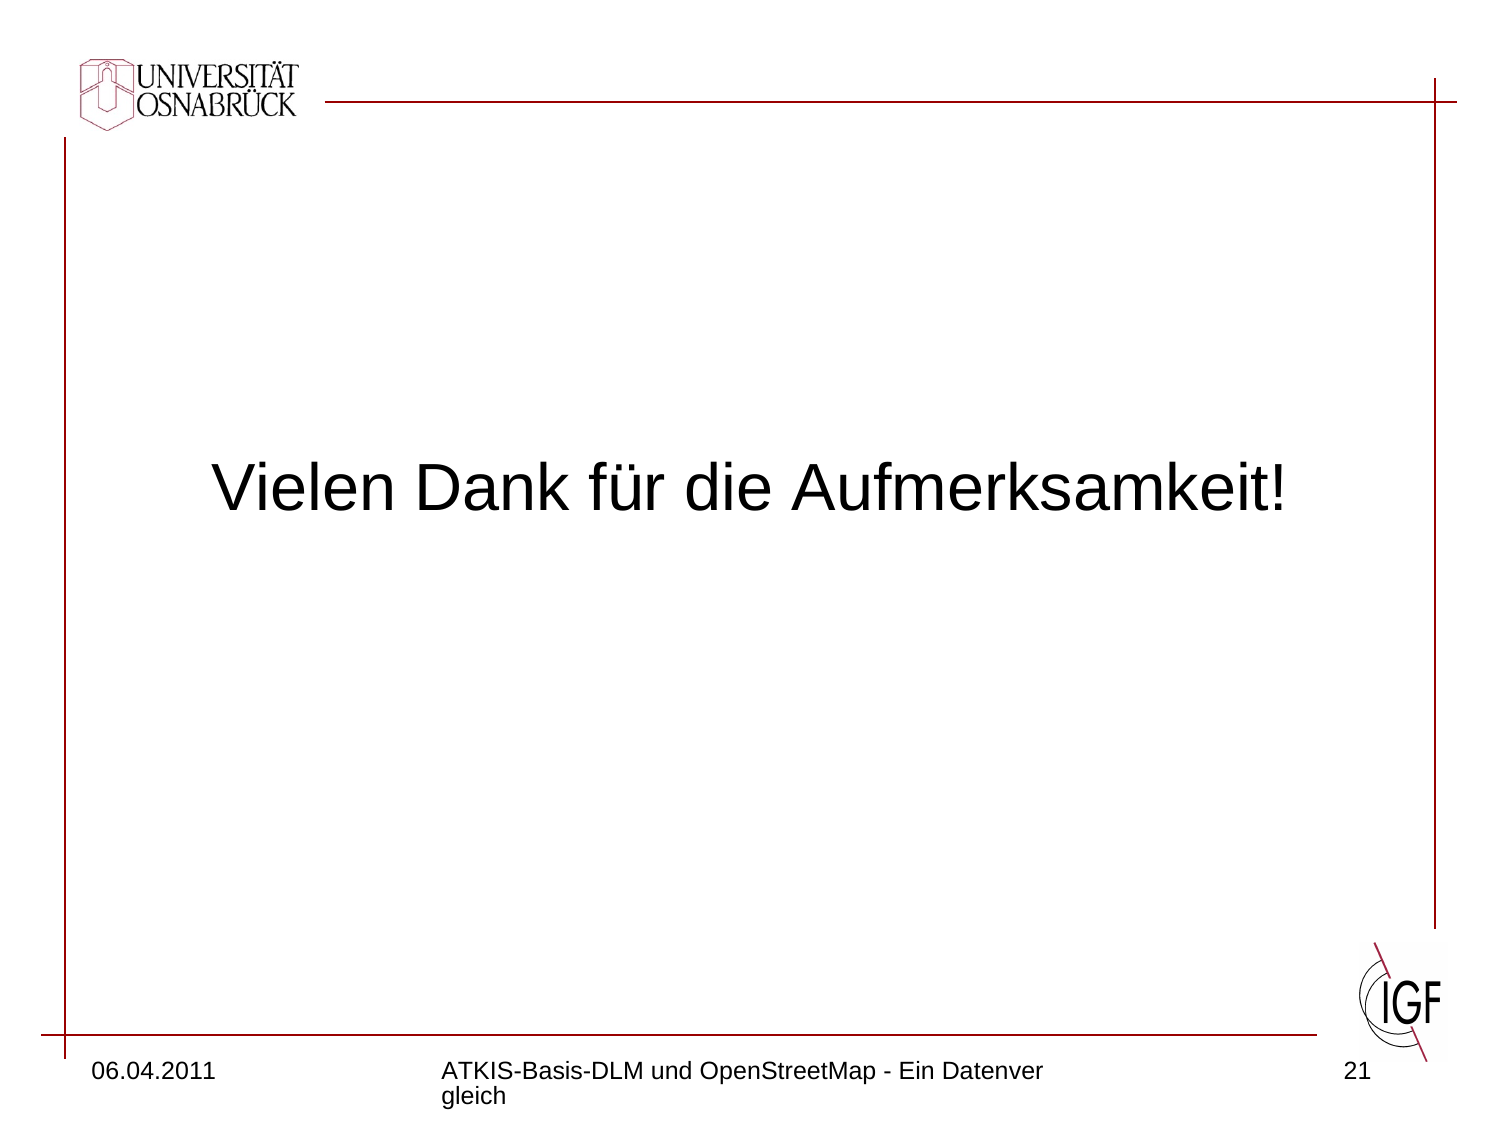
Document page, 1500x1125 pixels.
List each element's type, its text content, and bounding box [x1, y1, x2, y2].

picture [1359, 942, 1448, 1062]
picture [79, 59, 299, 131]
list Vielen Dank für die Aufmerksamkeit! [75, 146, 1426, 1019]
